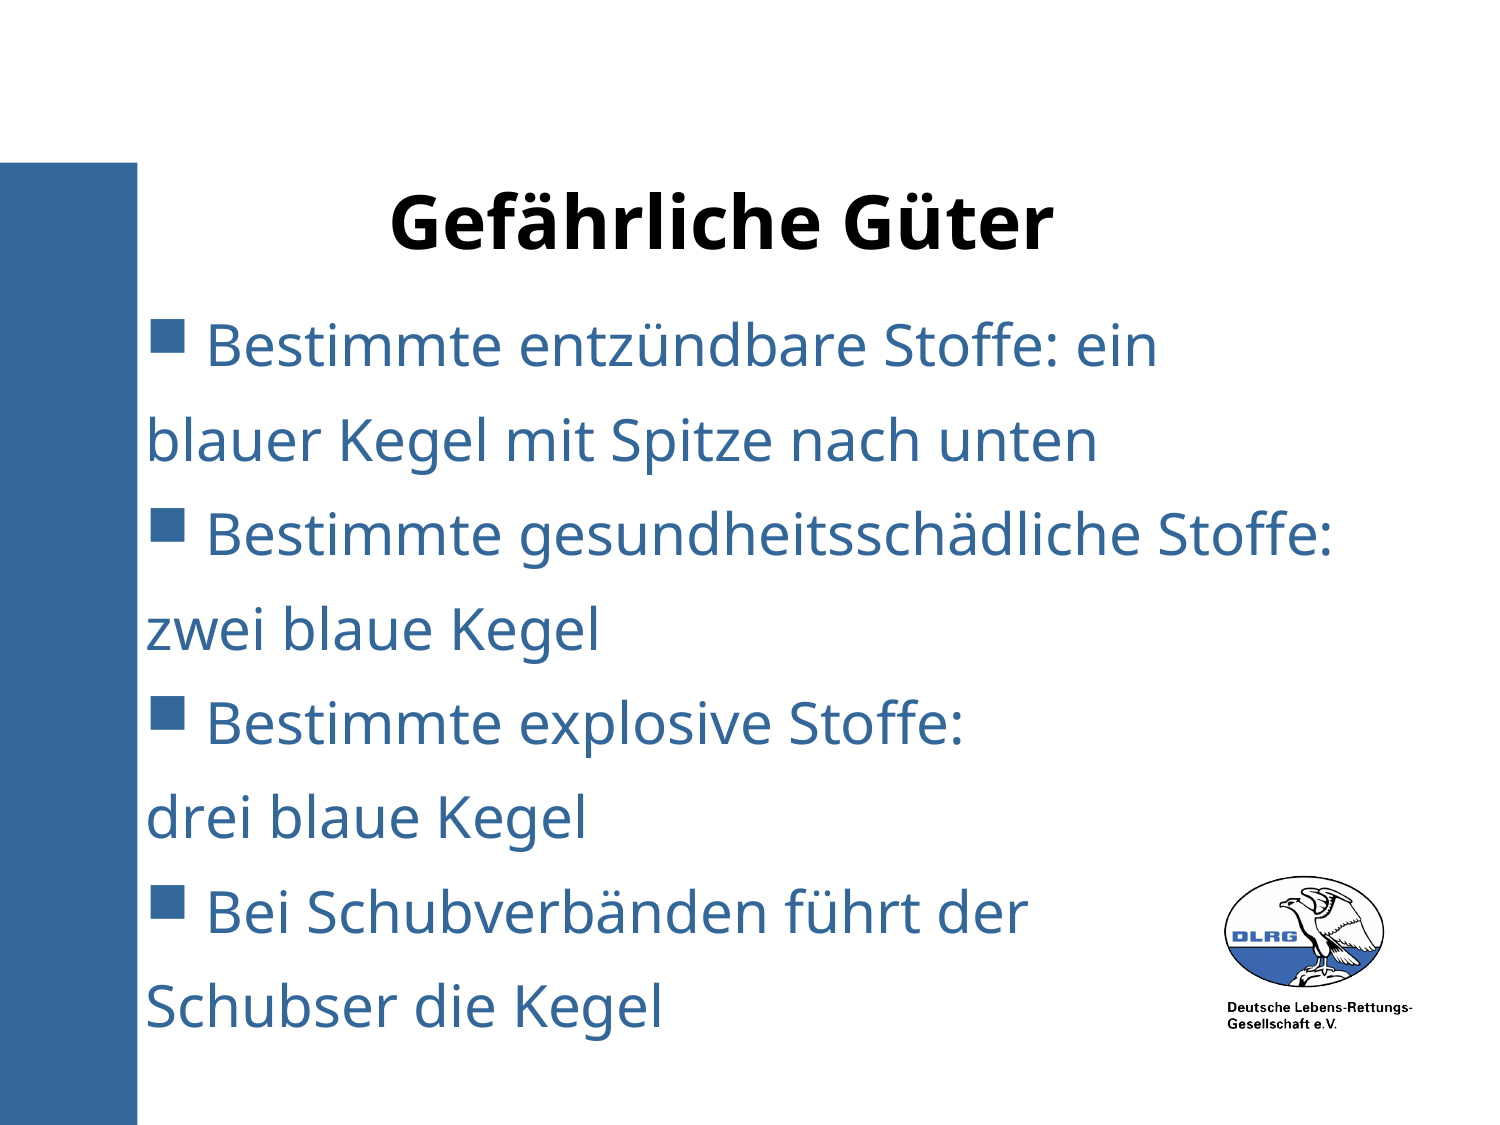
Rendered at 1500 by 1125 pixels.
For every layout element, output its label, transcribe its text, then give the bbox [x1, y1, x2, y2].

text_box Bestimmte entzündbare Stoffe: ein blauer Kegel mit Spitze nach unten Bestimmte gesundheitsschädliche Stoffe: zwei blaue Kegel Bestimmte explosive Stoffe: drei blaue Kegel Bei Schubverbänden führt der Schubser die Kegel [131, 276, 1454, 1049]
title [365, 112, 1450, 276]
